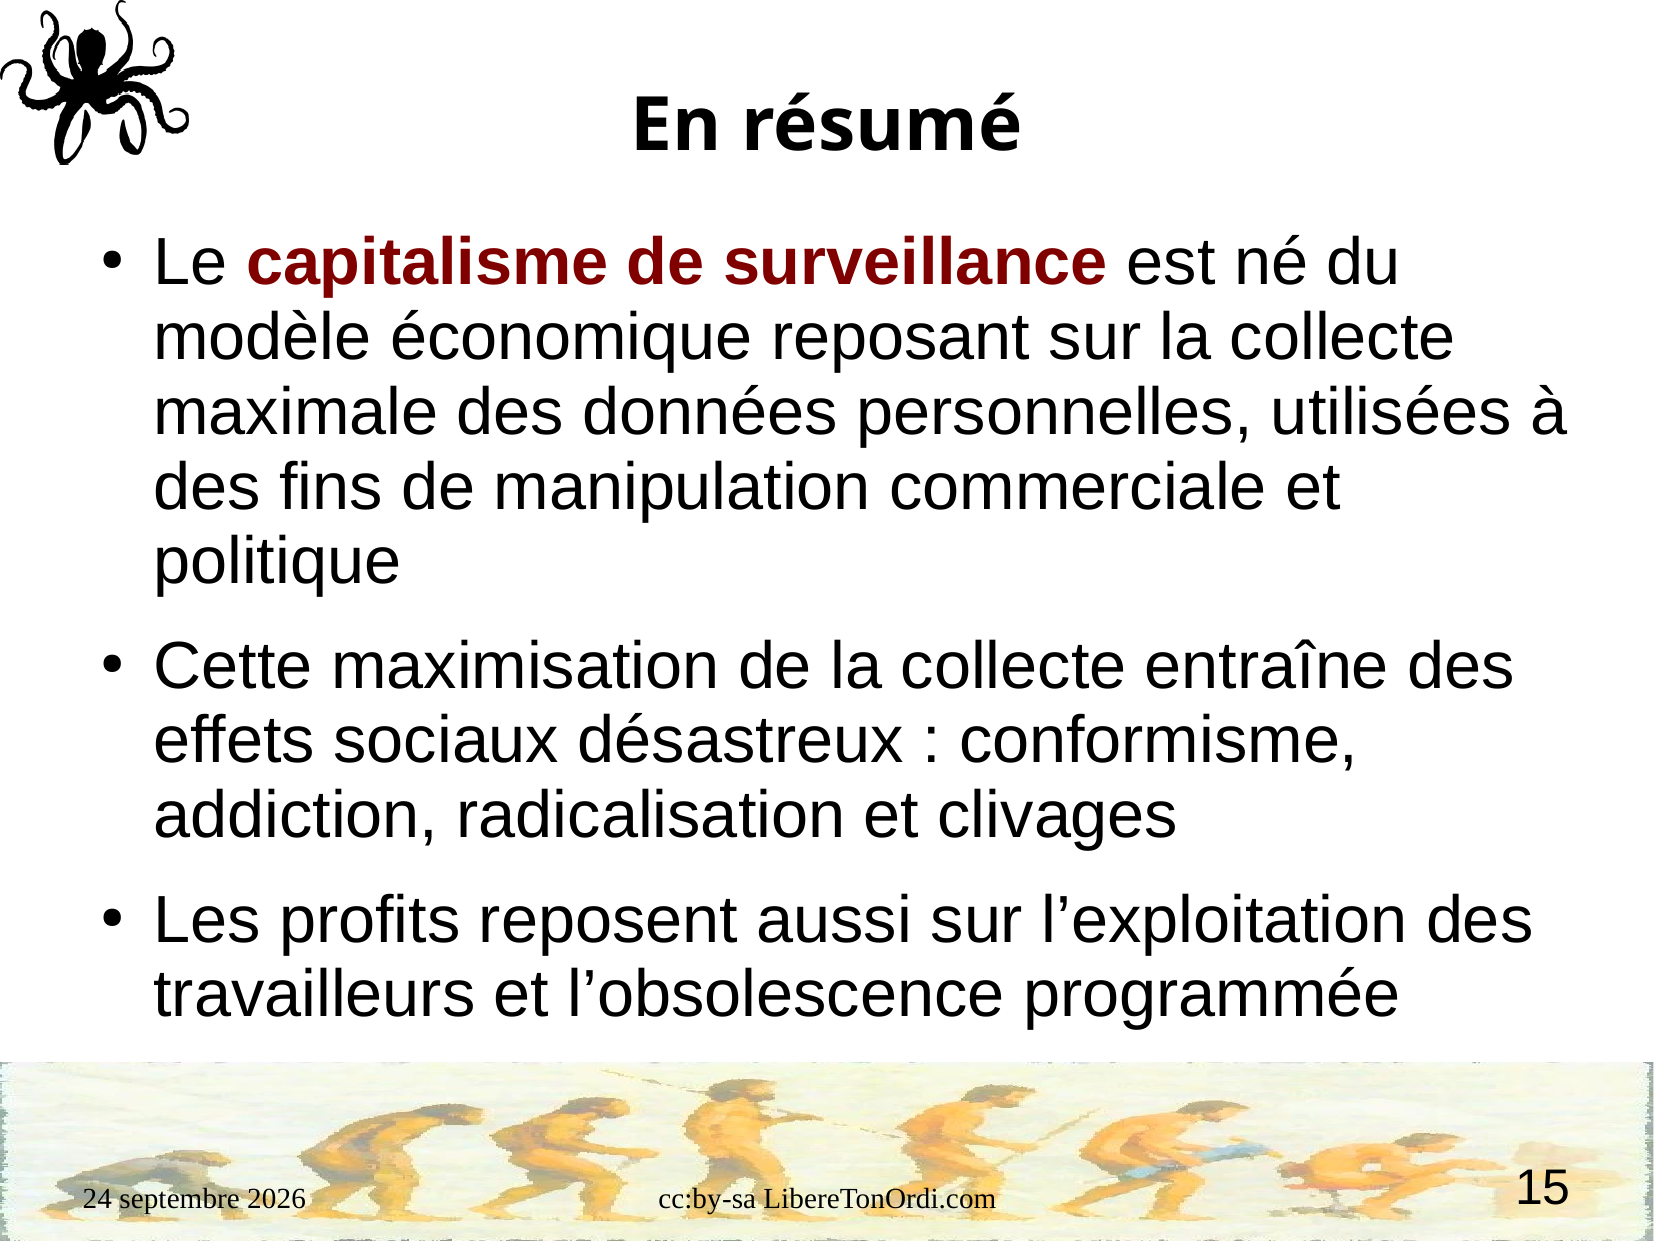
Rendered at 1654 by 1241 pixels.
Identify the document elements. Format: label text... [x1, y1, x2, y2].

picture [0, 1062, 1654, 1241]
picture [0, 0, 189, 165]
title En résumé [82, 47, 1571, 196]
list Le capitalisme de surveillance est né du modèle économique reposant sur la collecte maximale des données personnelles, utilisées à des fins de manipulation commerciale et politique Cette maximisation de la collecte entraîne des effets sociaux désastreux : conformisme, addiction, radicalisation et clivages Les profits reposent aussi sur l’exploitation des travailleurs et l’obsolescence programmée [82, 224, 1571, 1063]
